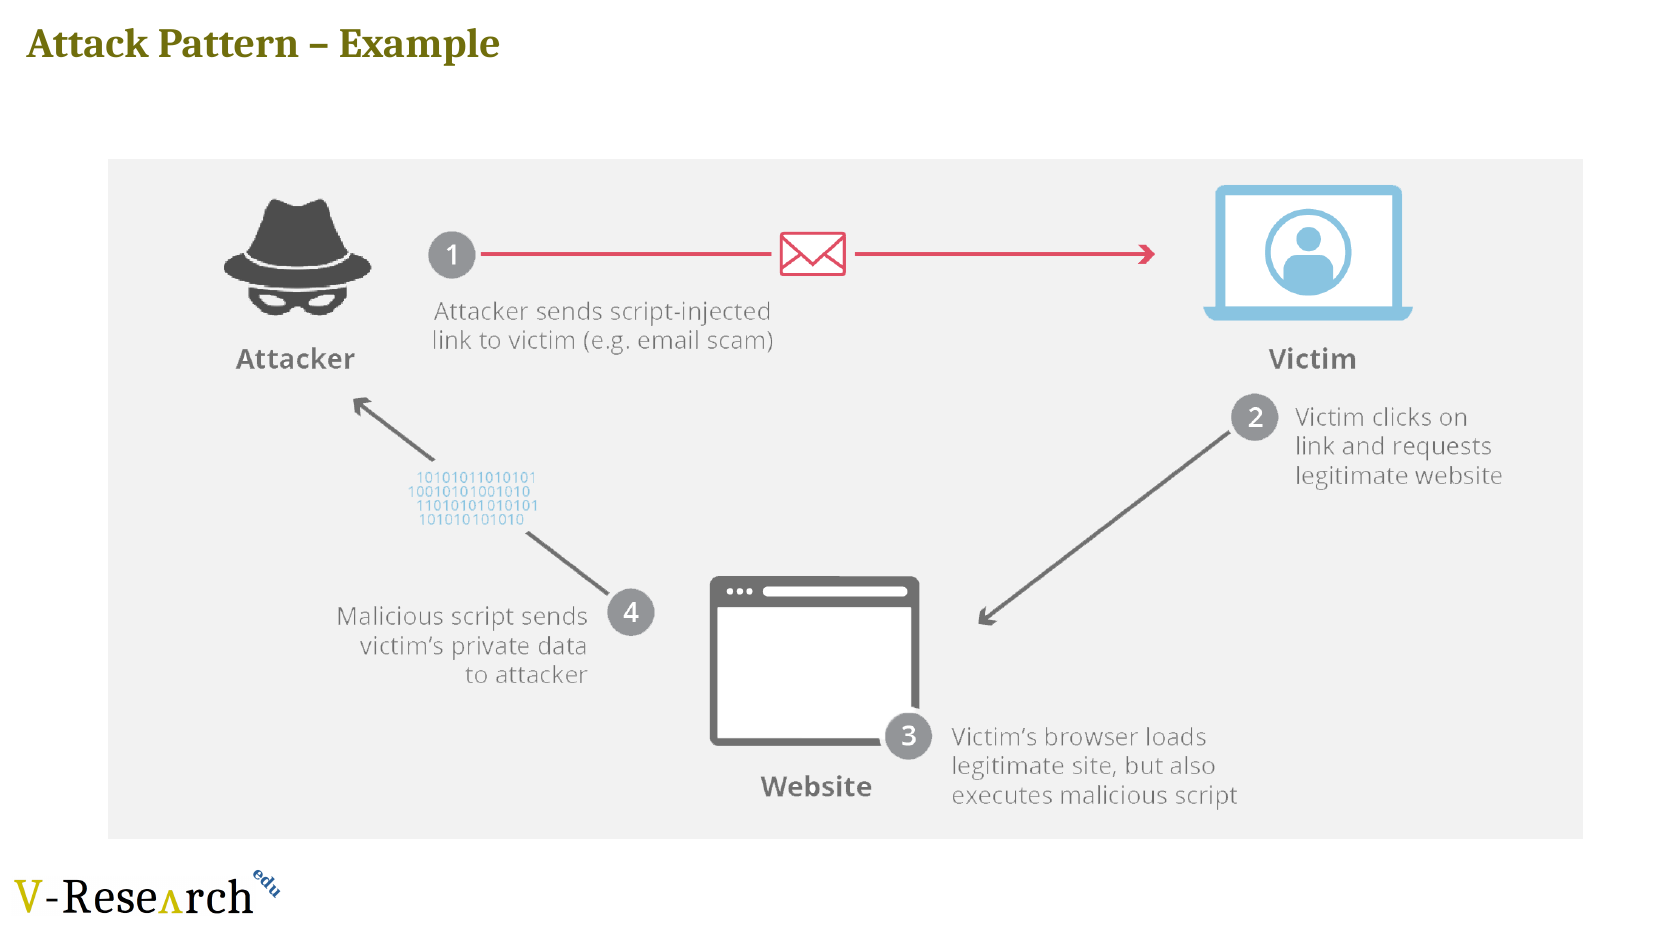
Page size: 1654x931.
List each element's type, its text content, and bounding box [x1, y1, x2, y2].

picture [108, 159, 1583, 839]
picture [11, 876, 255, 916]
text_box edu [222, 847, 333, 931]
text_box Attack Pattern – Example [11, 12, 1193, 77]
